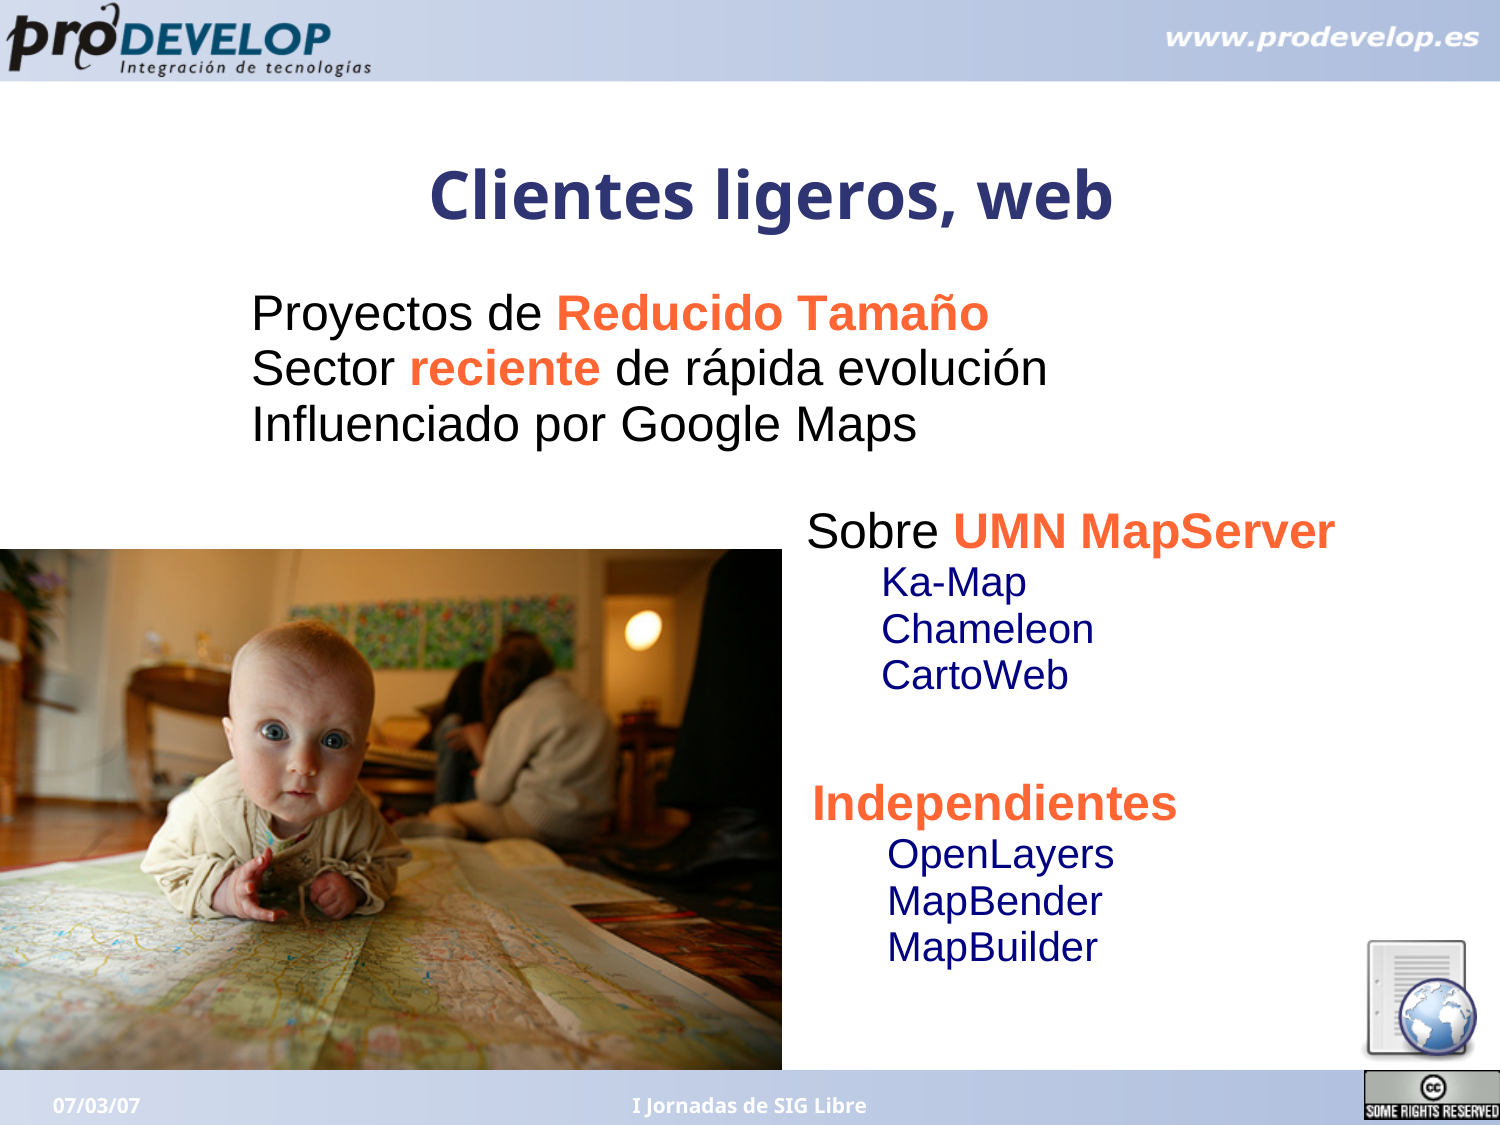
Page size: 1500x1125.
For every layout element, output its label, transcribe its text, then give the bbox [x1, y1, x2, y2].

picture [0, 0, 1500, 1125]
text_box Sobre UMN MapServer Ka-Map Chameleon CartoWeb [791, 496, 1412, 867]
title Clientes ligeros, web [96, 100, 1447, 289]
text_box Independientes OpenLayers MapBender MapBuilder [797, 767, 1270, 1034]
text_box Proyectos de Reducido Tamaño Sector reciente de rápida evolución Influenciado por Google Maps [236, 277, 1447, 514]
